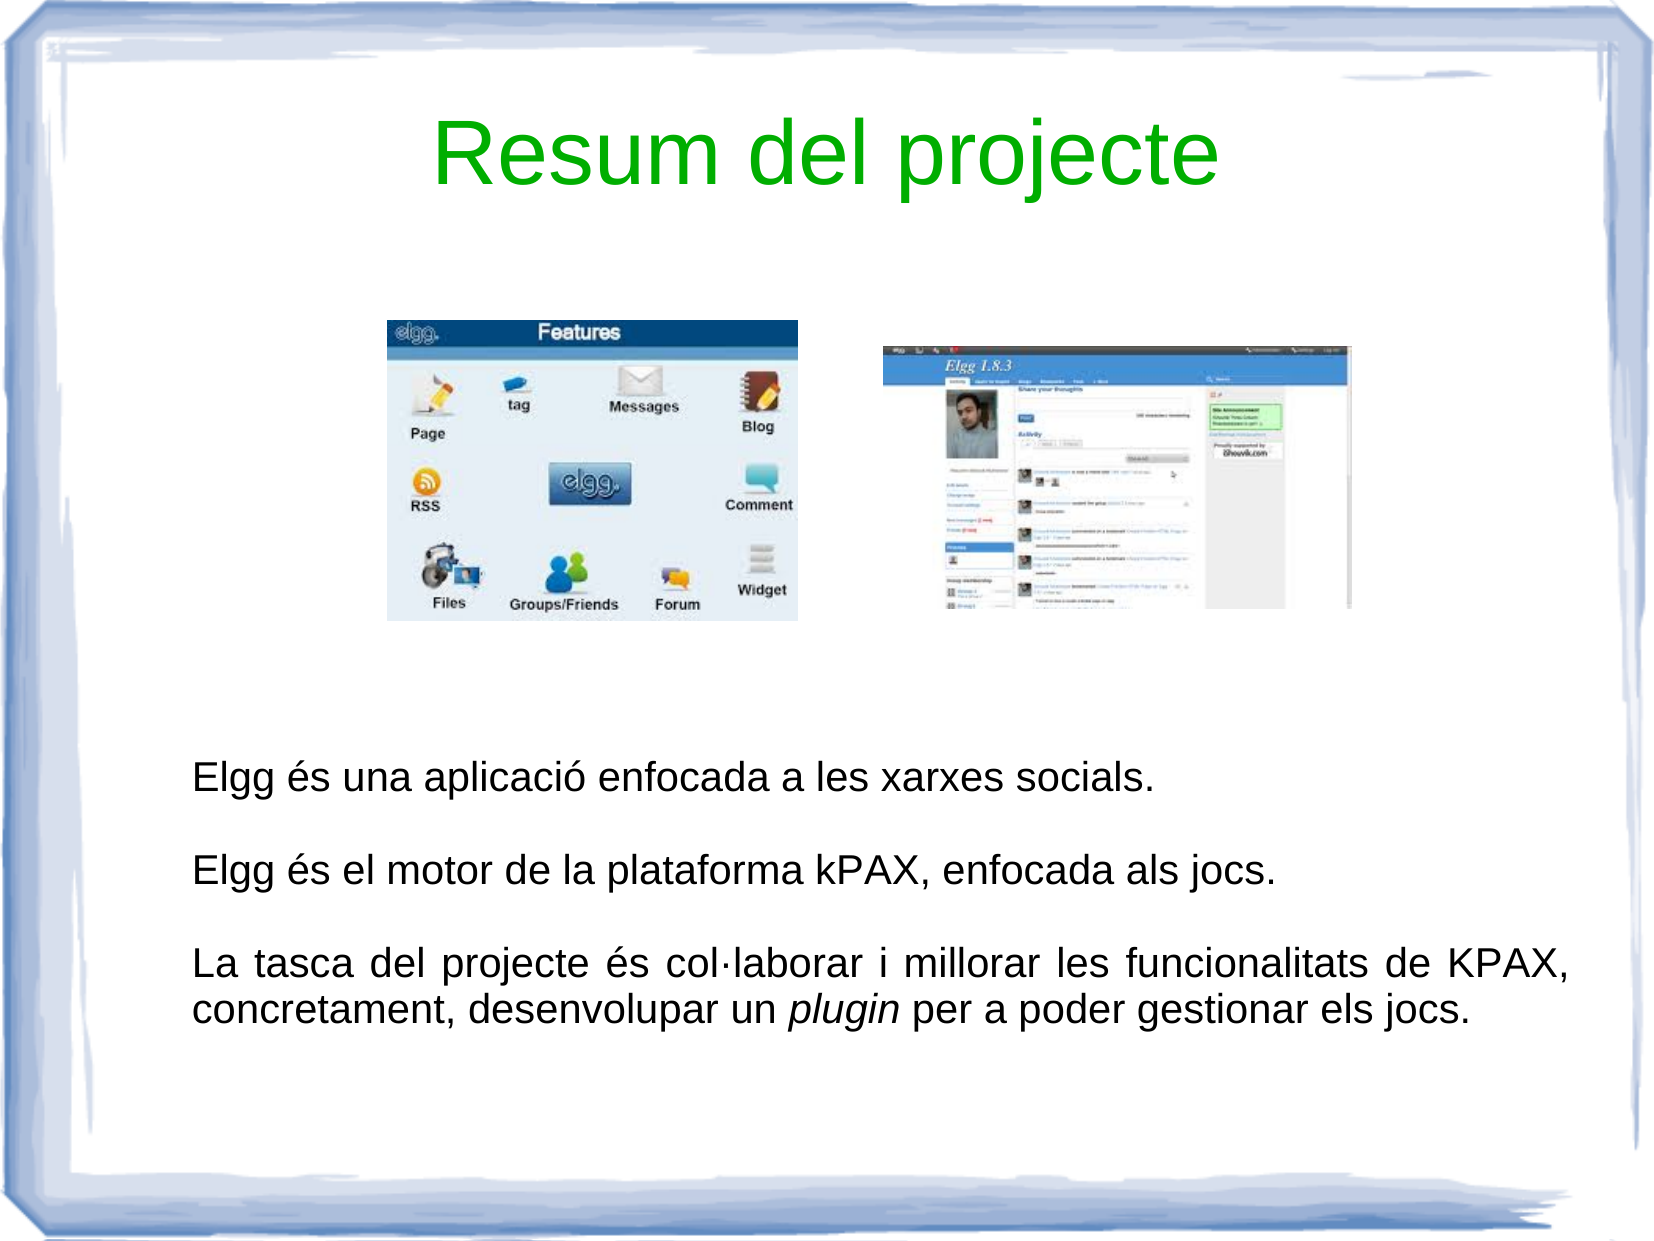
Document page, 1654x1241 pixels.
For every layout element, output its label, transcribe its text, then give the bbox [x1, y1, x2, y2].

picture [0, 0, 1654, 1241]
subtitle Elgg és una aplicació enfocada a les xarxes socials. Elgg és el motor de la plataforma kPAX, enfocada als jocs. La tasca del projecte és col·laborar i millorar les funcionalitats de KPAX, concretament, desenvolupar un plugin per a poder gestionar els jocs. [118, 561, 1571, 1226]
title Resum del projecte [82, 49, 1571, 257]
